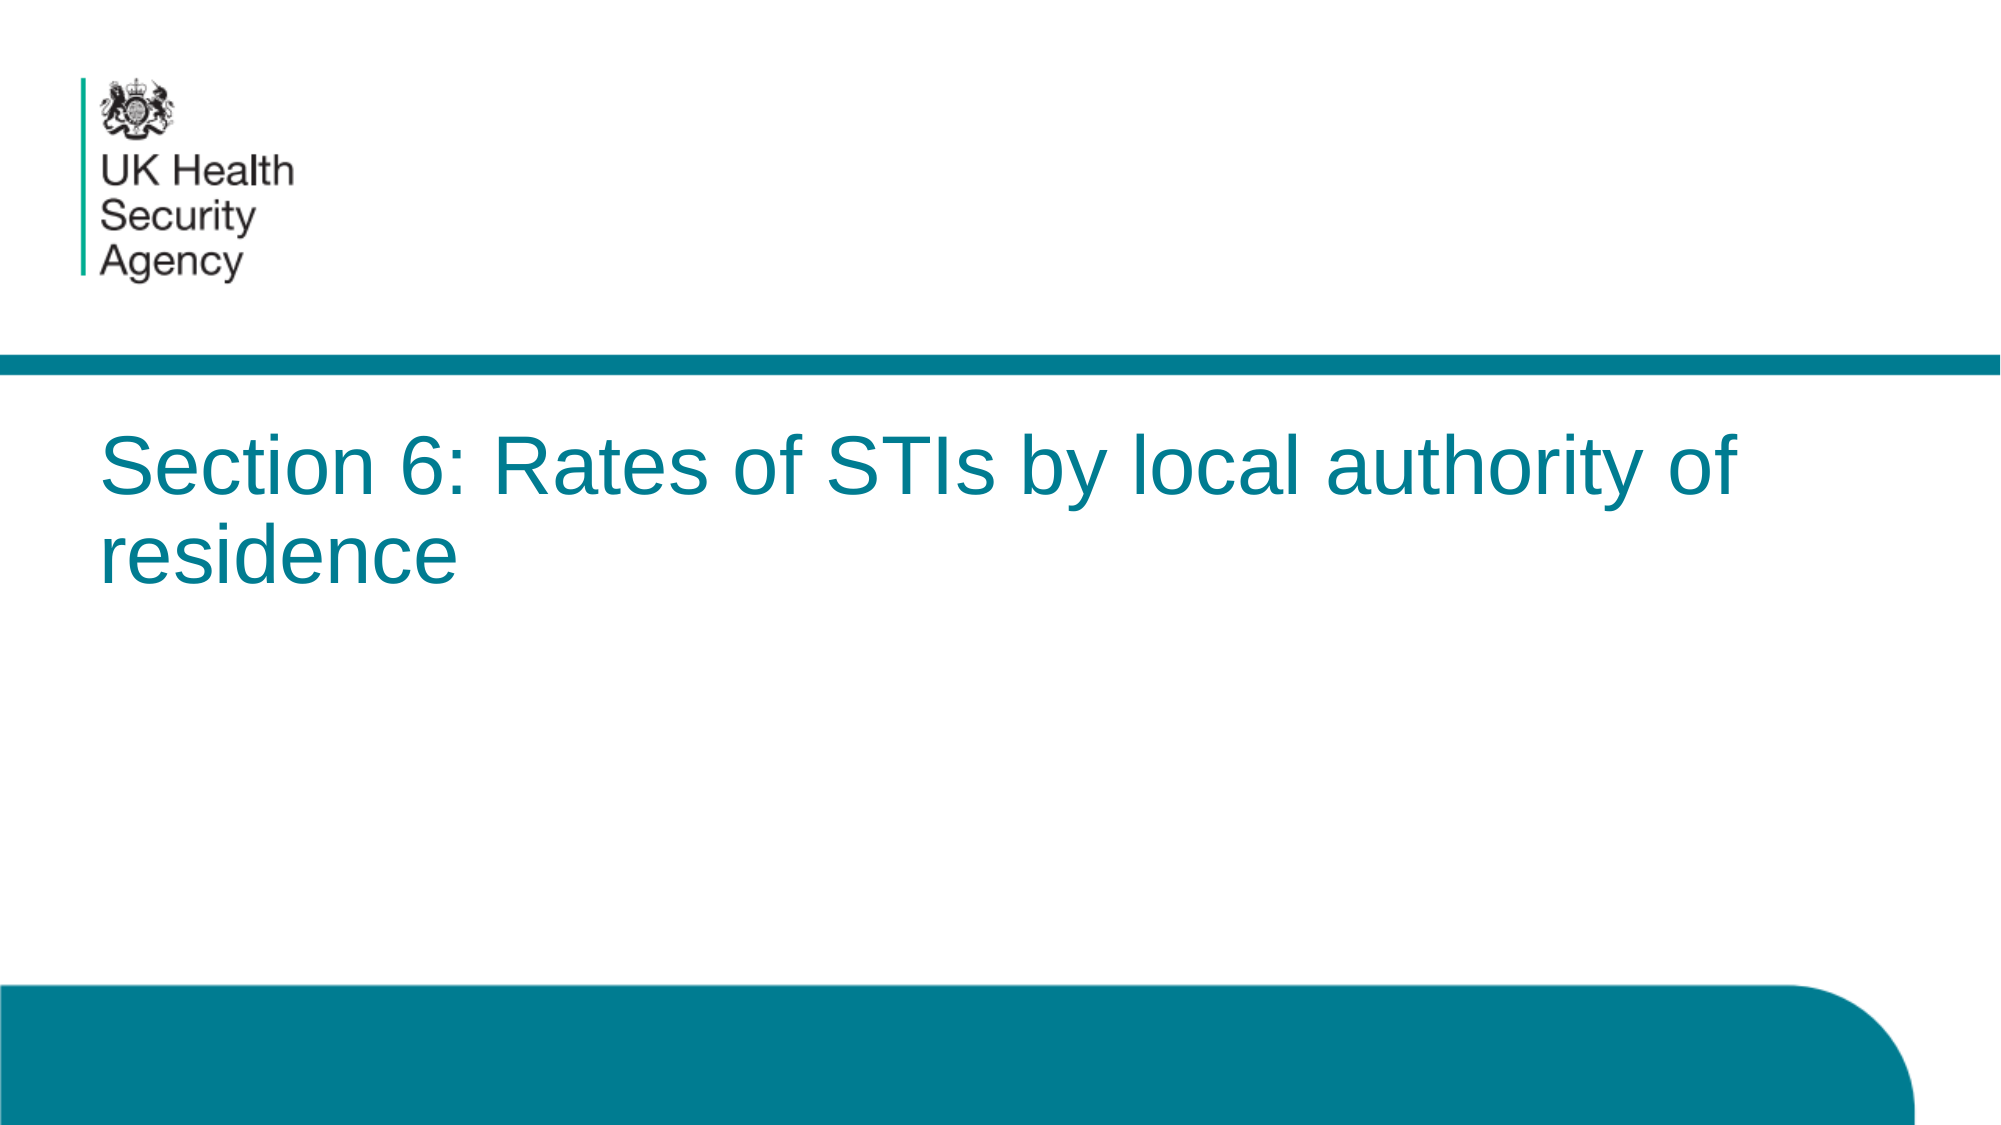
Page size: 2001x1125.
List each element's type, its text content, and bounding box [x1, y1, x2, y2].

title Section 6: Rates of STIs by local authority of residence [84, 414, 1804, 807]
